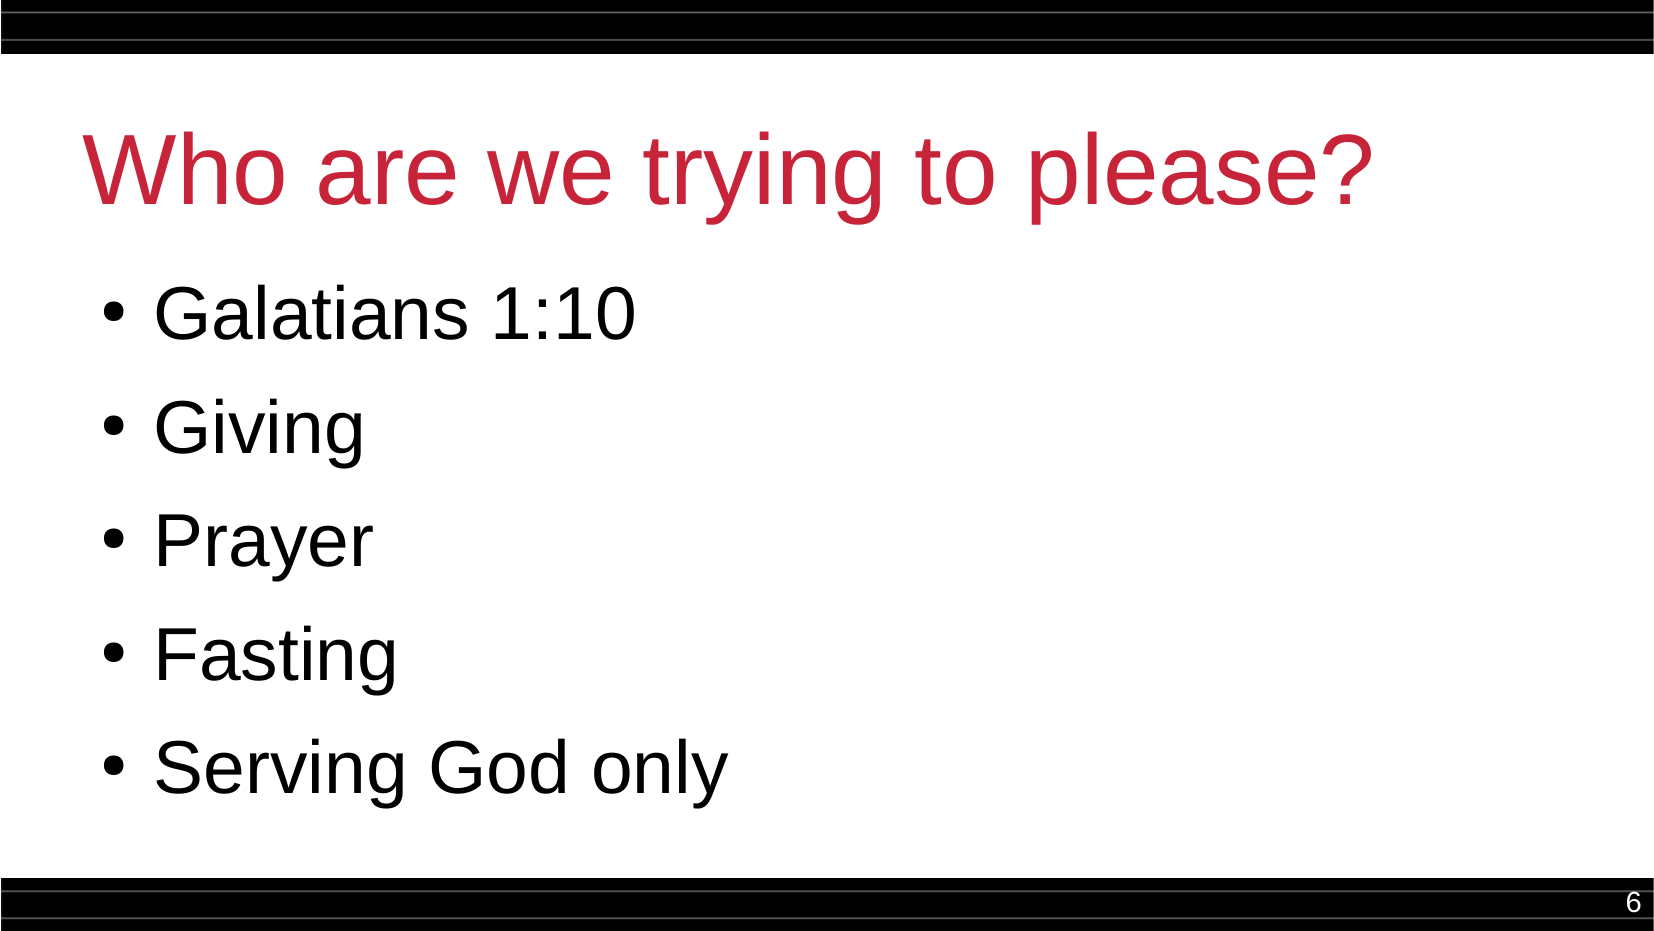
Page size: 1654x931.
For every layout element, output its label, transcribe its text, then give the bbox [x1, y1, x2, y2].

picture [1, 878, 1654, 931]
list Galatians 1:10 Giving Prayer Fasting Serving God only [82, 271, 1613, 826]
picture [1, 0, 1654, 54]
title Who are we trying to please? [82, 92, 1571, 249]
